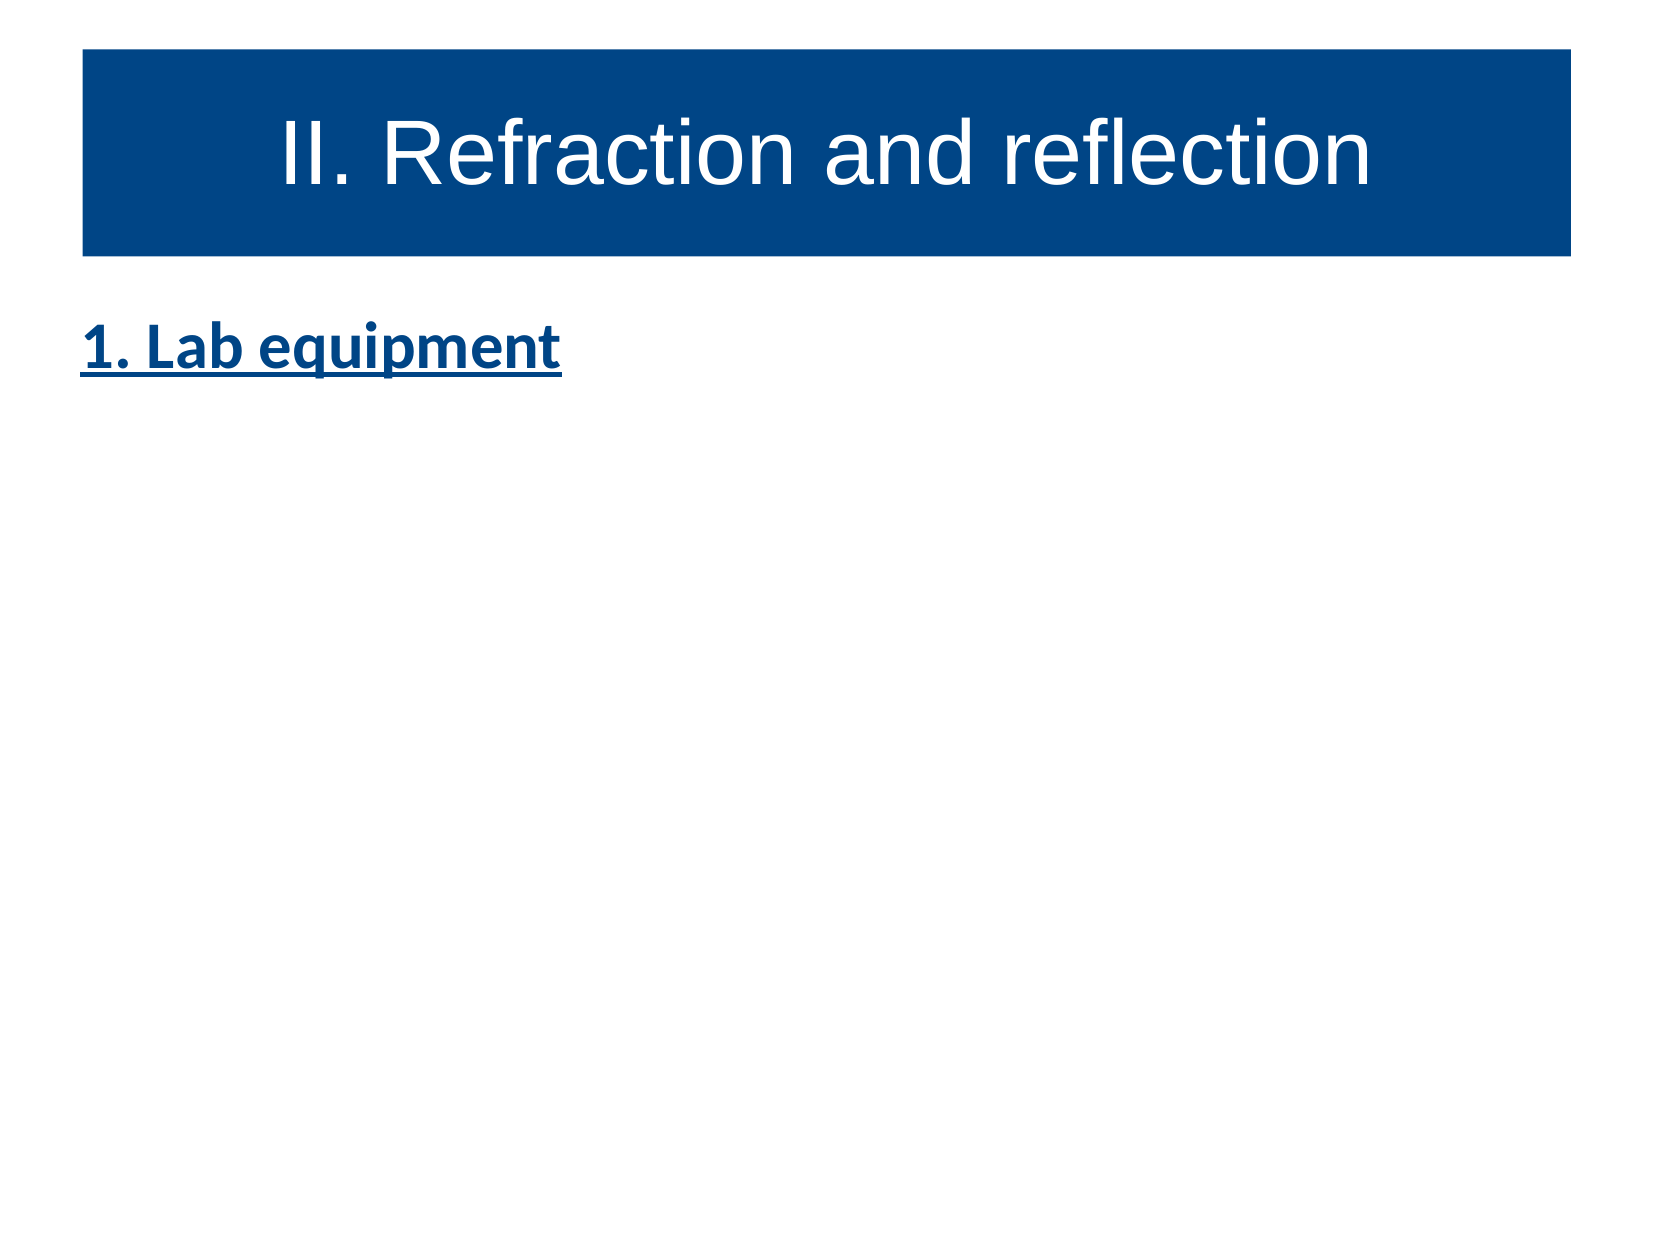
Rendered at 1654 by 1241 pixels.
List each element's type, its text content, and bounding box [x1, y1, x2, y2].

title II. Refraction and reflection [82, 49, 1571, 257]
text_box 1. Lab equipment [65, 310, 1528, 408]
